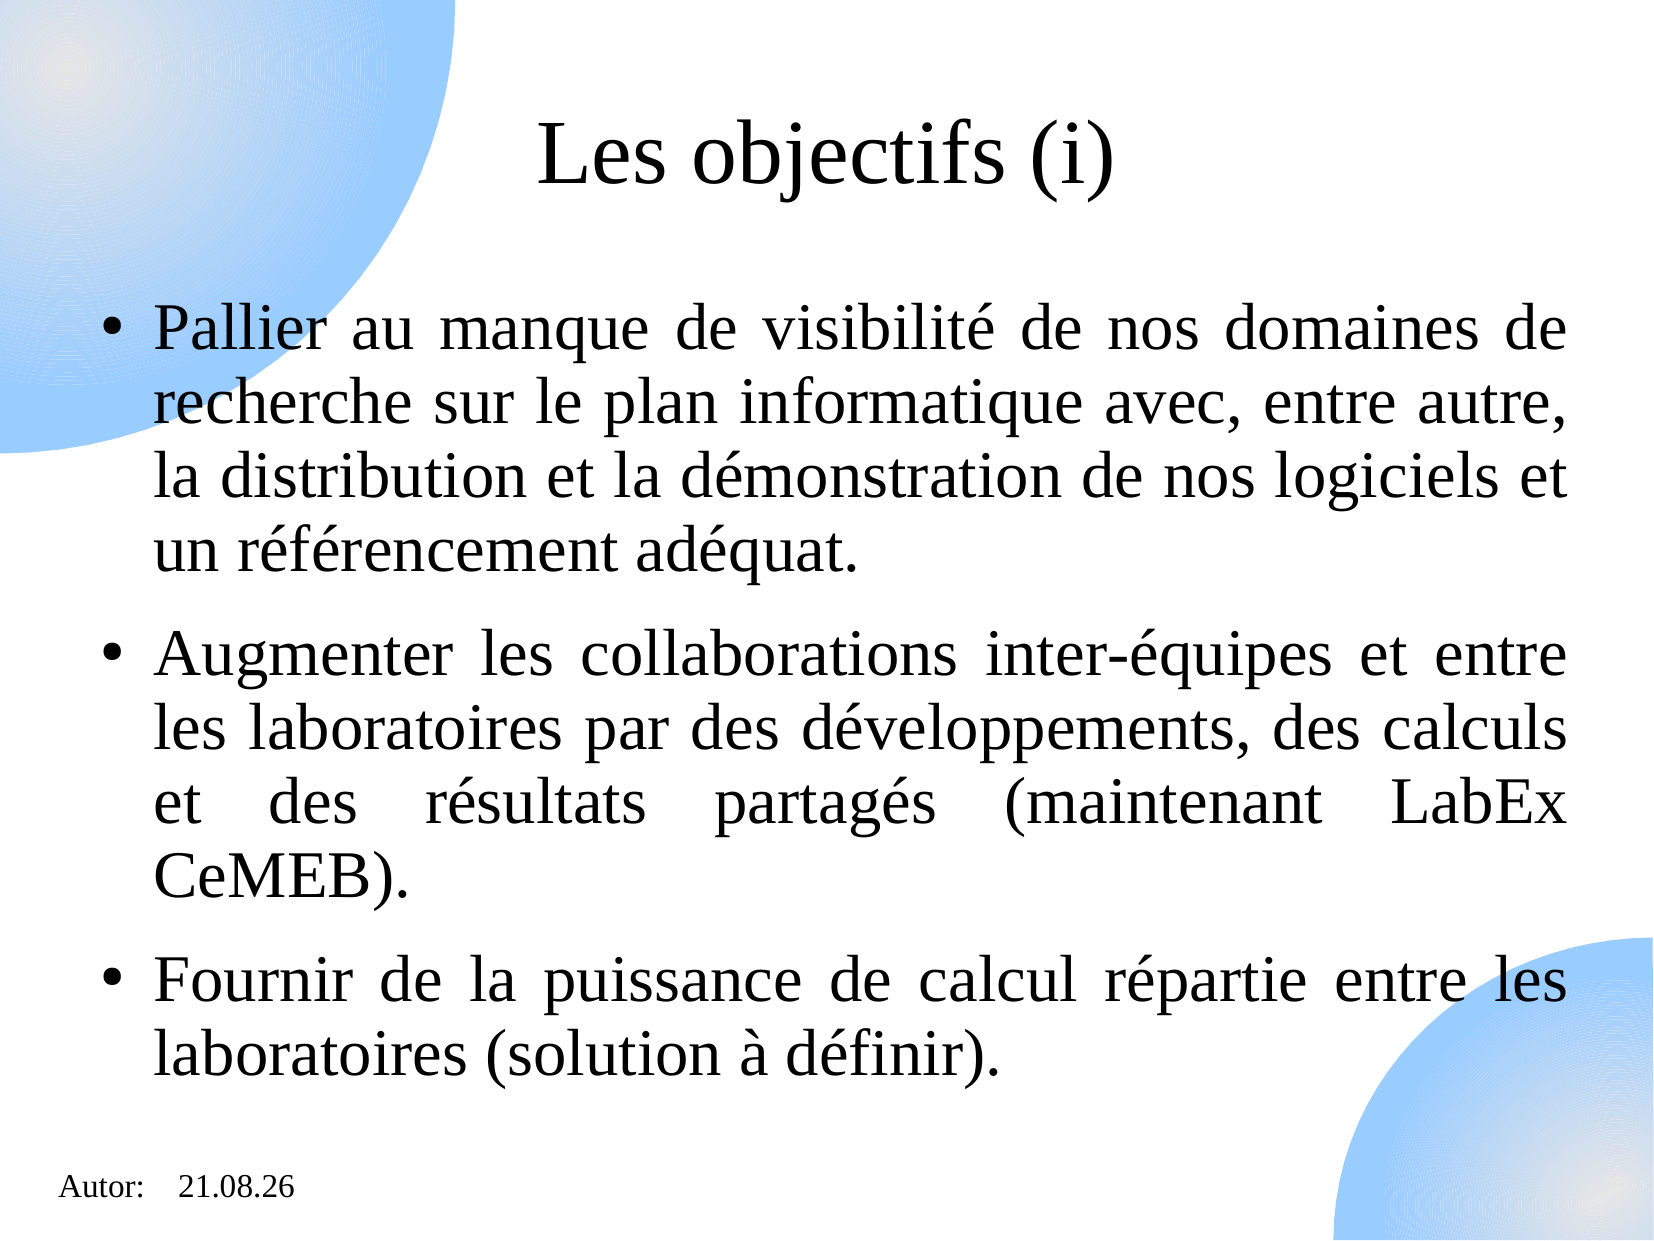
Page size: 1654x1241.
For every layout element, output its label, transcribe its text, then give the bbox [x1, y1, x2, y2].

list Pallier au manque de visibilité de nos domaines de recherche sur le plan informatique avec, entre autre, la distribution et la démonstration de nos logiciels et un référencement adéquat. Augmenter les collaborations inter-équipes et entre les laboratoires par des développements, des calculs et des résultats partagés (maintenant LabEx CeMEB). Fournir de la puissance de calcul répartie entre les laboratoires (solution à définir). [82, 290, 1571, 1109]
title Les objectifs (i) [82, 49, 1571, 257]
